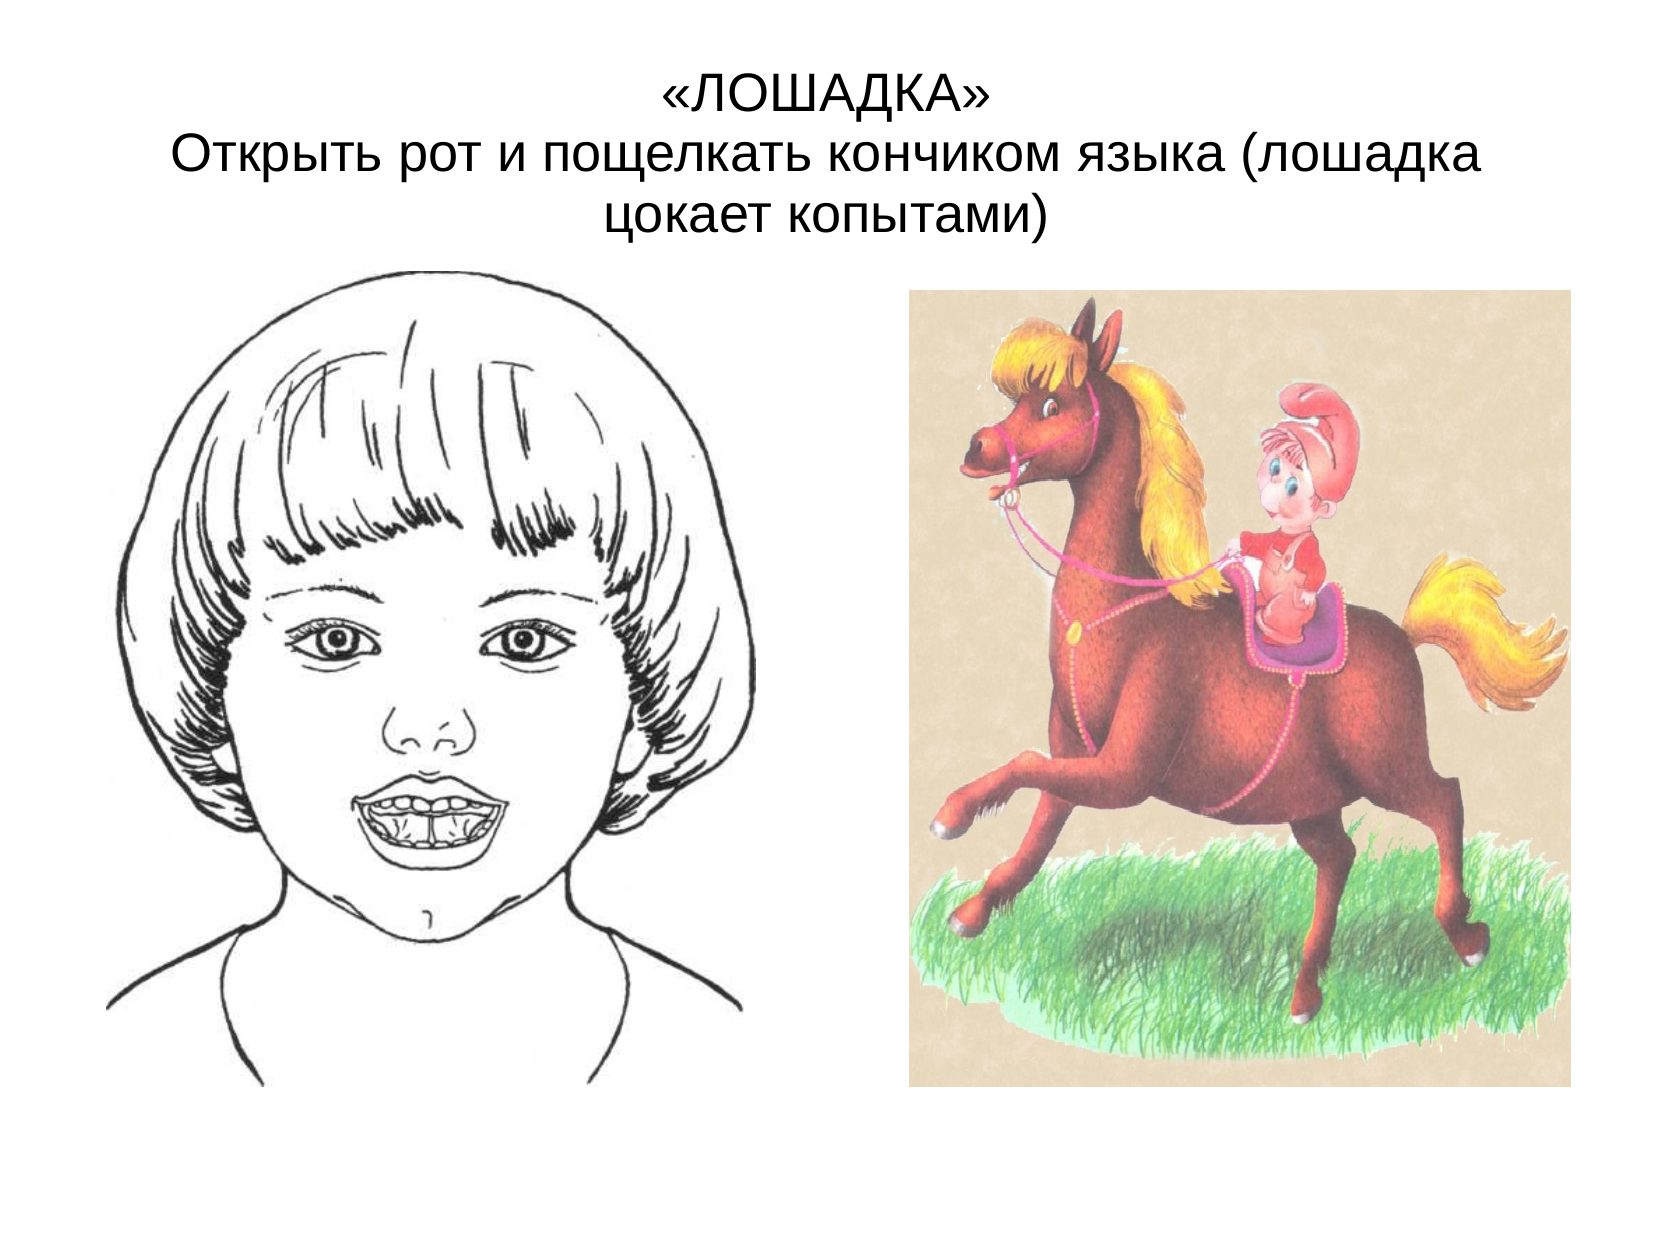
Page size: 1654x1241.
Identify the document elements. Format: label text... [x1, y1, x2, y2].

picture [106, 271, 756, 1087]
picture [909, 290, 1571, 1087]
title «ЛОШАДКА» Открыть рот и пощелкать кончиком языка (лошадка цокает копытами) [82, 49, 1571, 257]
